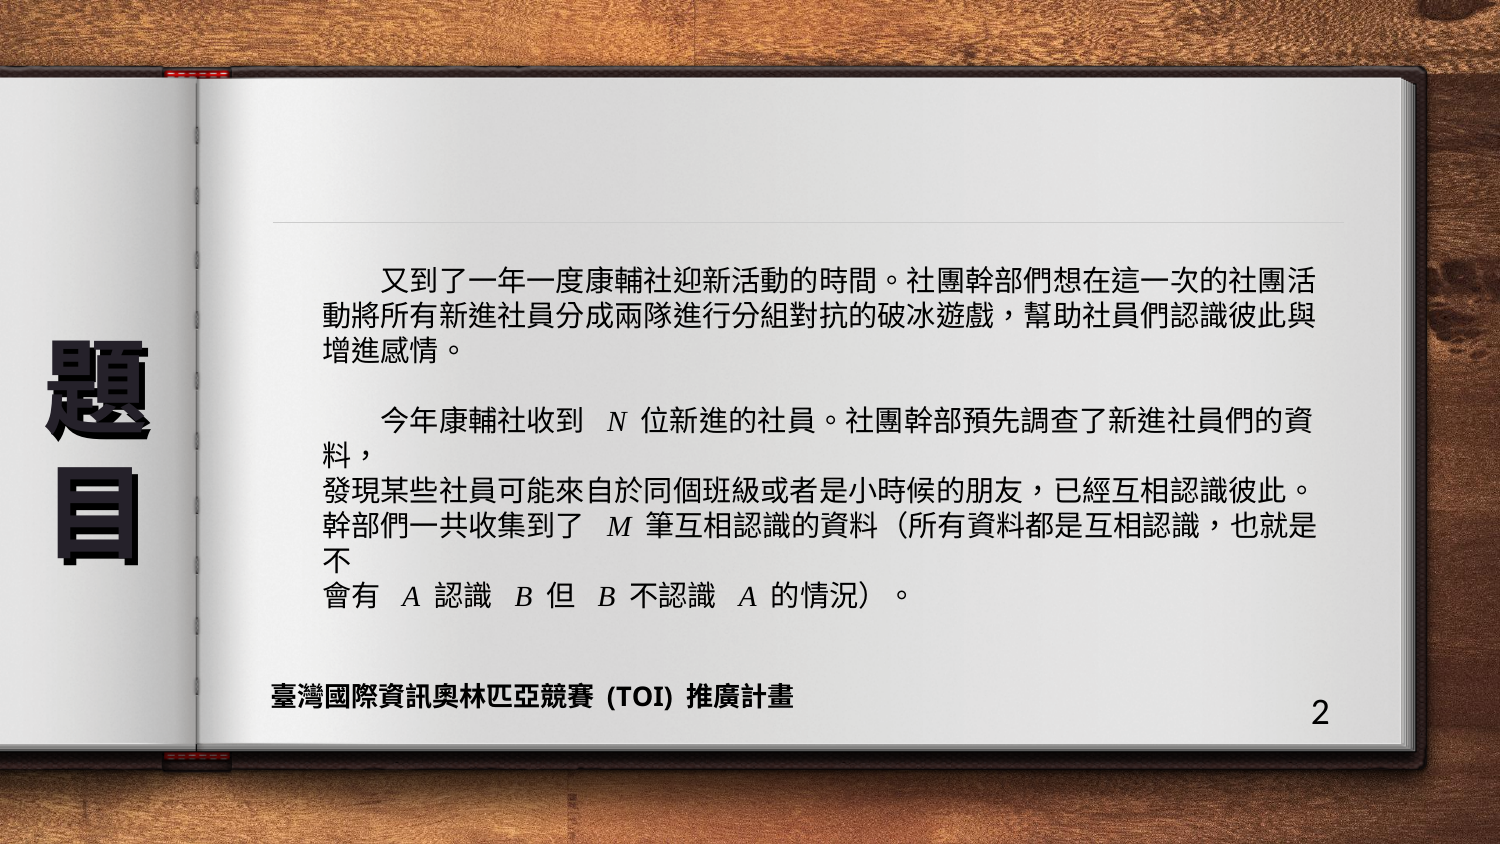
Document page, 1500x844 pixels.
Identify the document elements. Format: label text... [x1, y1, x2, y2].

text_box [1295, 672, 1386, 737]
text_box 又到了一年一度康輔社迎新活動的時間。社團幹部們想在這一次的社團活 動將所有新進社員分成兩隊進行分組對抗的破冰遊戲，幫助社員們認識彼此與 增進感情。 今年康輔社收到 N 位新進的社員。社團幹部預先調查了新進社員們的資料， 發現某些社員可能來自於同個班級或者是小時候的朋友，已經互相認識彼此。 幹部們一共收集到了 M 筆互相認識的資料（所有資料都是互相認識，也就是不 會有 A 認識 B 但 B 不認識 A 的情況）。 [307, 255, 1341, 620]
title 題 目 [28, 306, 210, 552]
